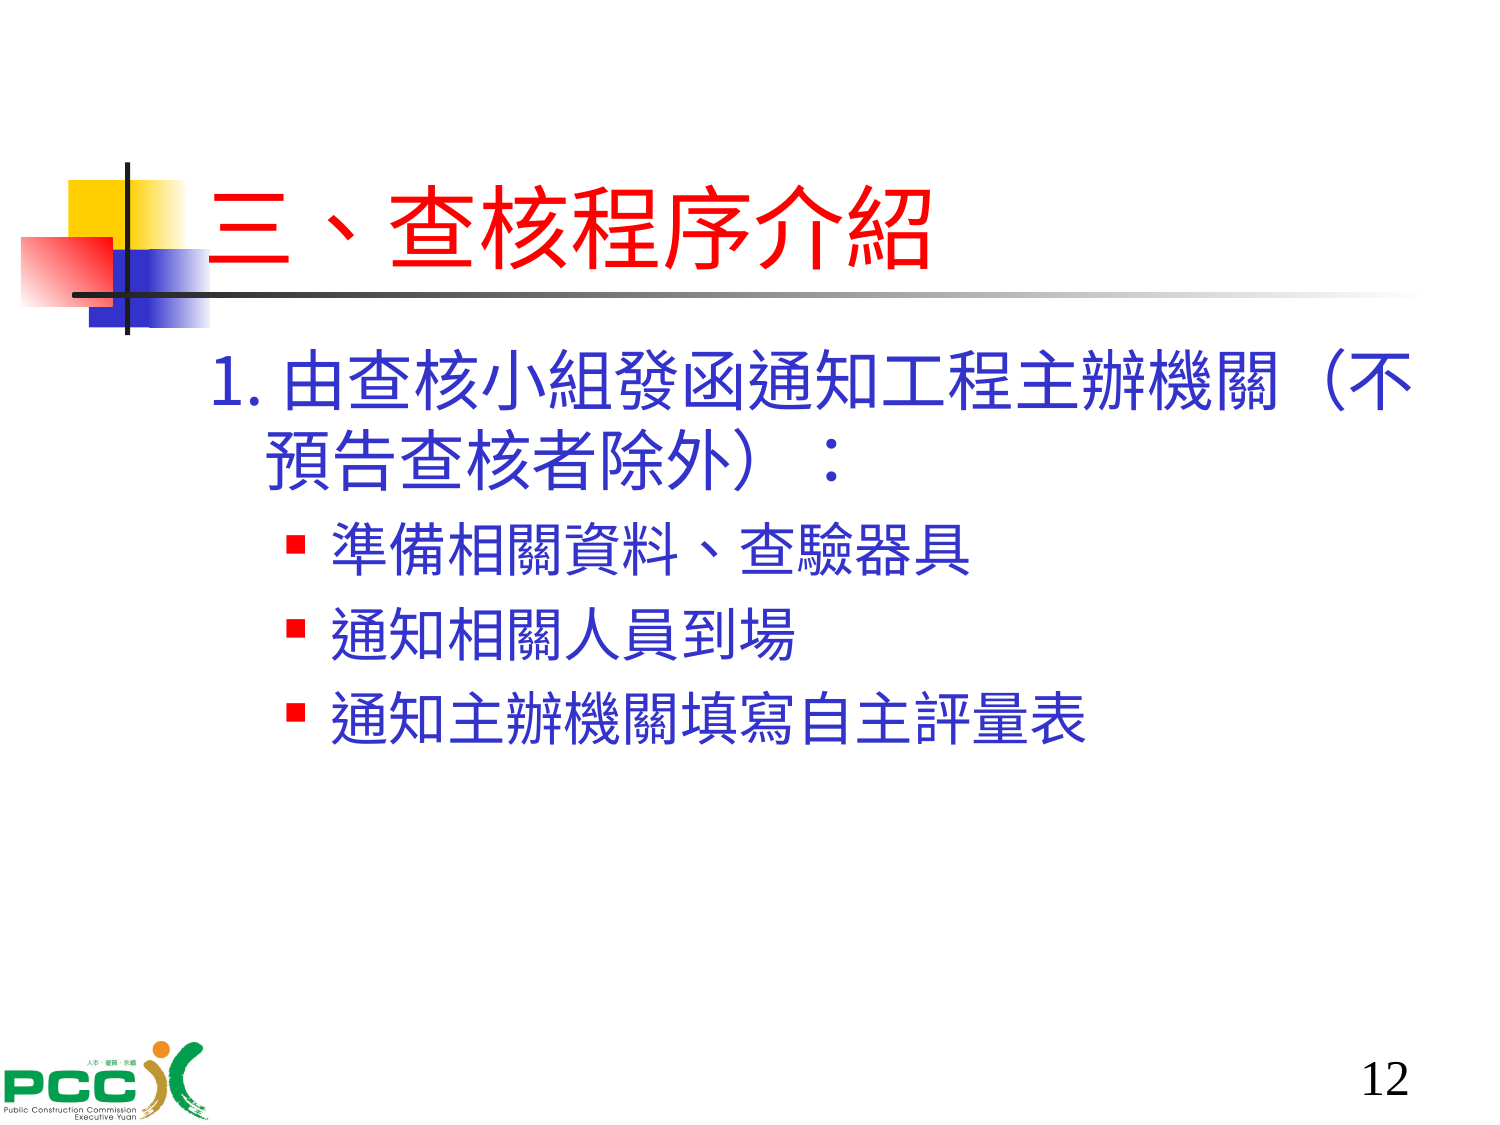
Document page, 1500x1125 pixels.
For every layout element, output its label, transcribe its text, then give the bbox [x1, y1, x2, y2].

title 三、查核程序介紹 [188, 101, 1468, 289]
picture [0, 1037, 226, 1125]
list 1.由查核小組發函通知工程主辦機關（不預告查核者除外）： 準備相關資料、查驗器具 通知相關人員到場 通知主辦機關填寫自主評量表 [193, 331, 1469, 1007]
